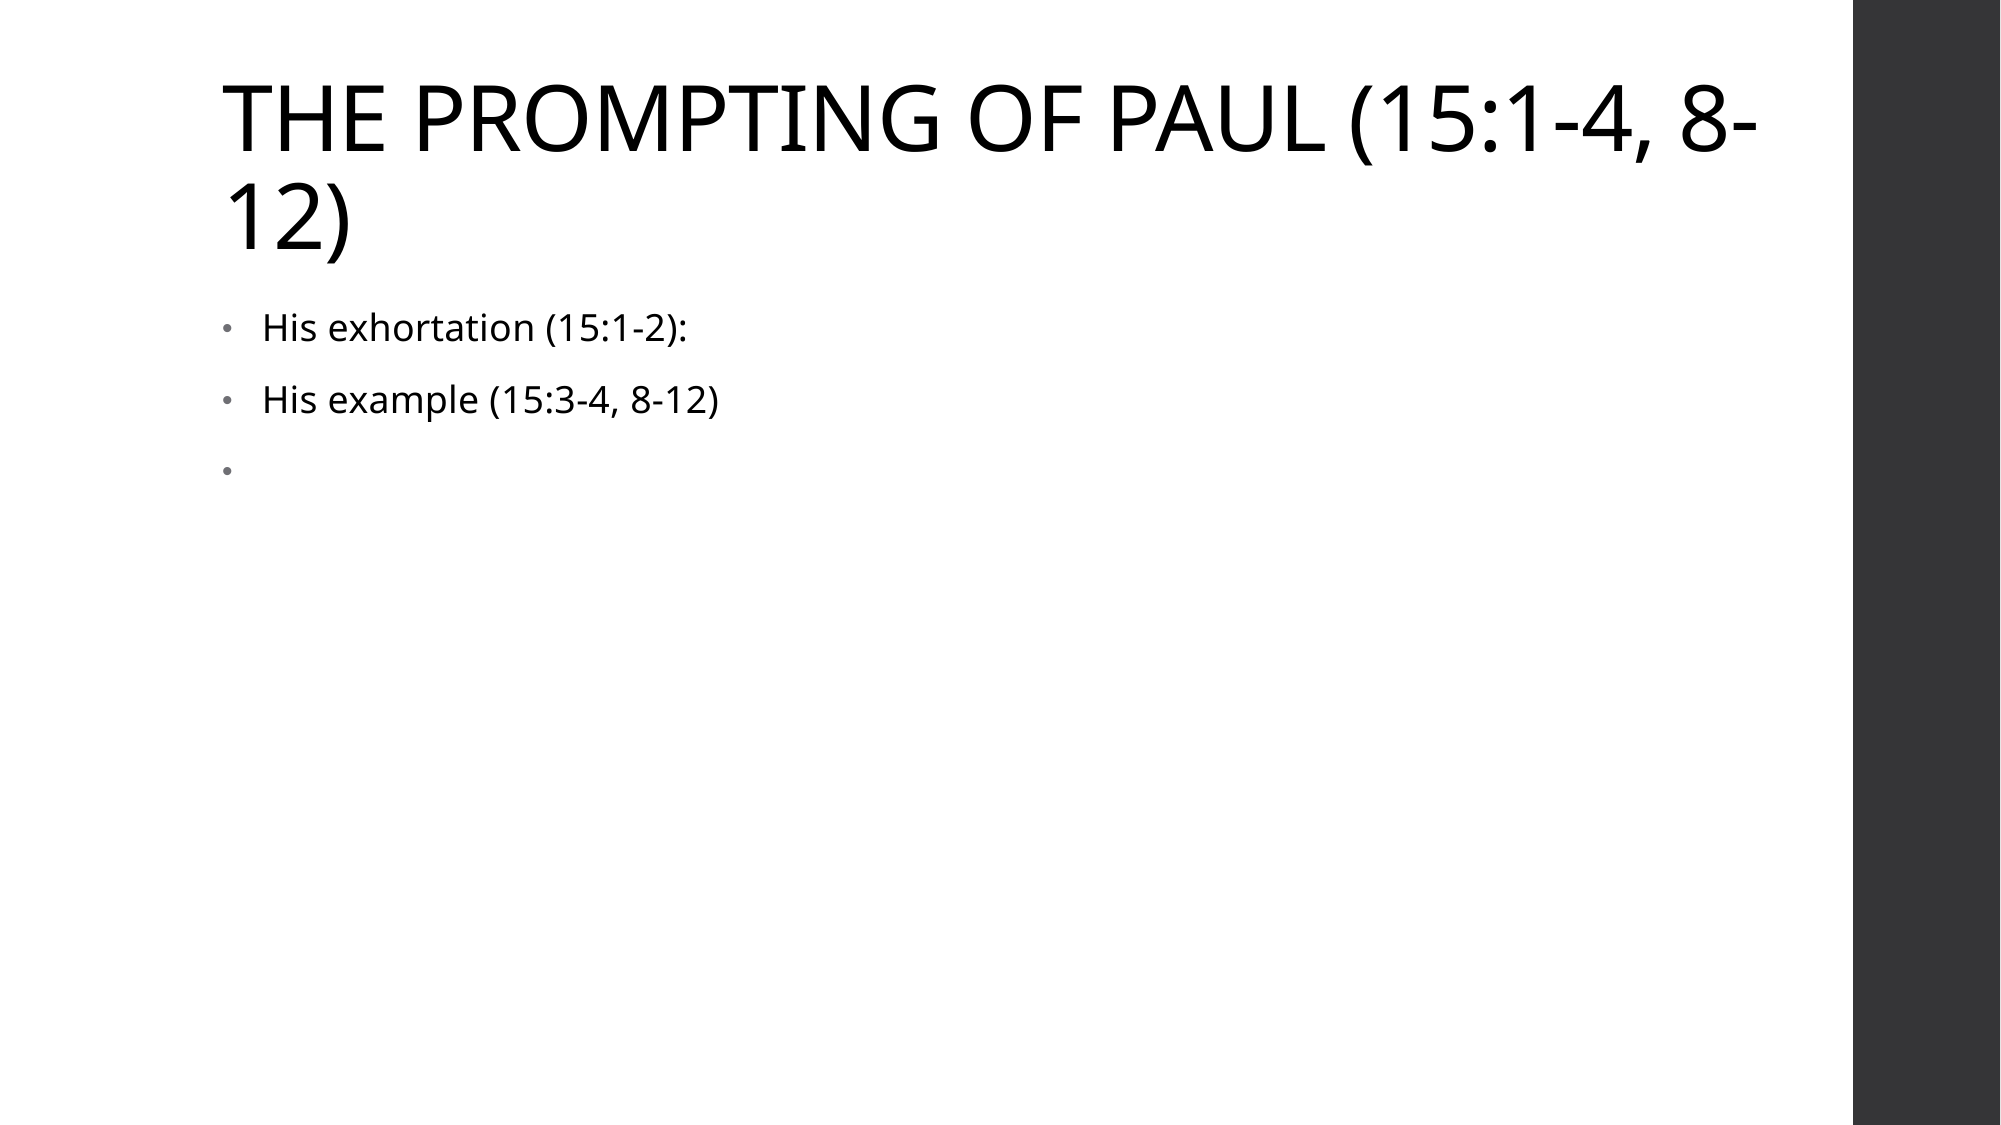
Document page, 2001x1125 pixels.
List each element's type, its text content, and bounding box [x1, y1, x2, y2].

list His exhortation (15:1-2): His example (15:3-4, 8-12) [206, 299, 1617, 1014]
title THE PROMPTING OF PAUL (15:1-4, 8-12) [206, 60, 1797, 278]
